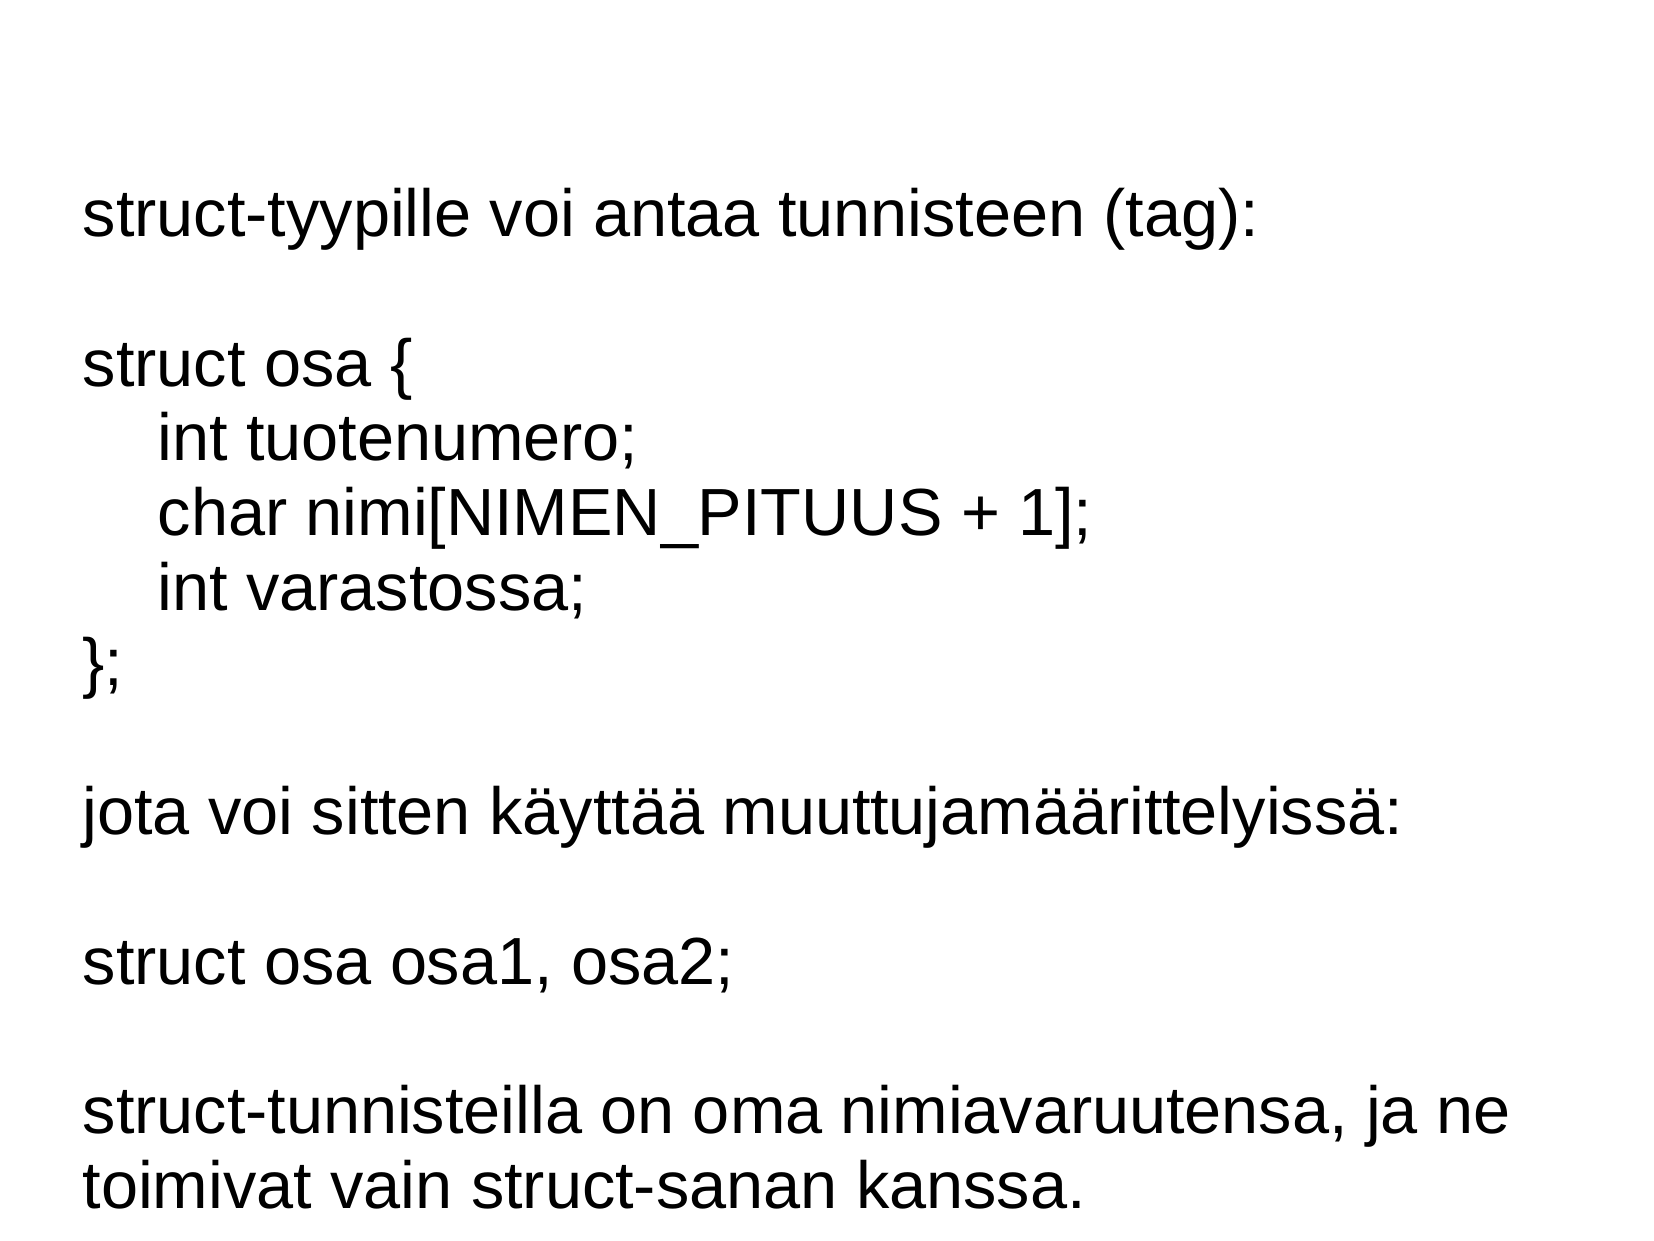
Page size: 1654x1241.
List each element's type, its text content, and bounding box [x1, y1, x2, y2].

text_box struct-tyypille voi antaa tunnisteen (tag): struct osa { int tuotenumero; char nimi[NIMEN_PITUUS + 1]; int varastossa; }; jota voi sitten käyttää muuttujamäärittelyissä: struct osa osa1, osa2; struct-tunnisteilla on oma nimiavaruutensa, ja ne toimivat vain struct-sanan kanssa. [82, 176, 1571, 1223]
